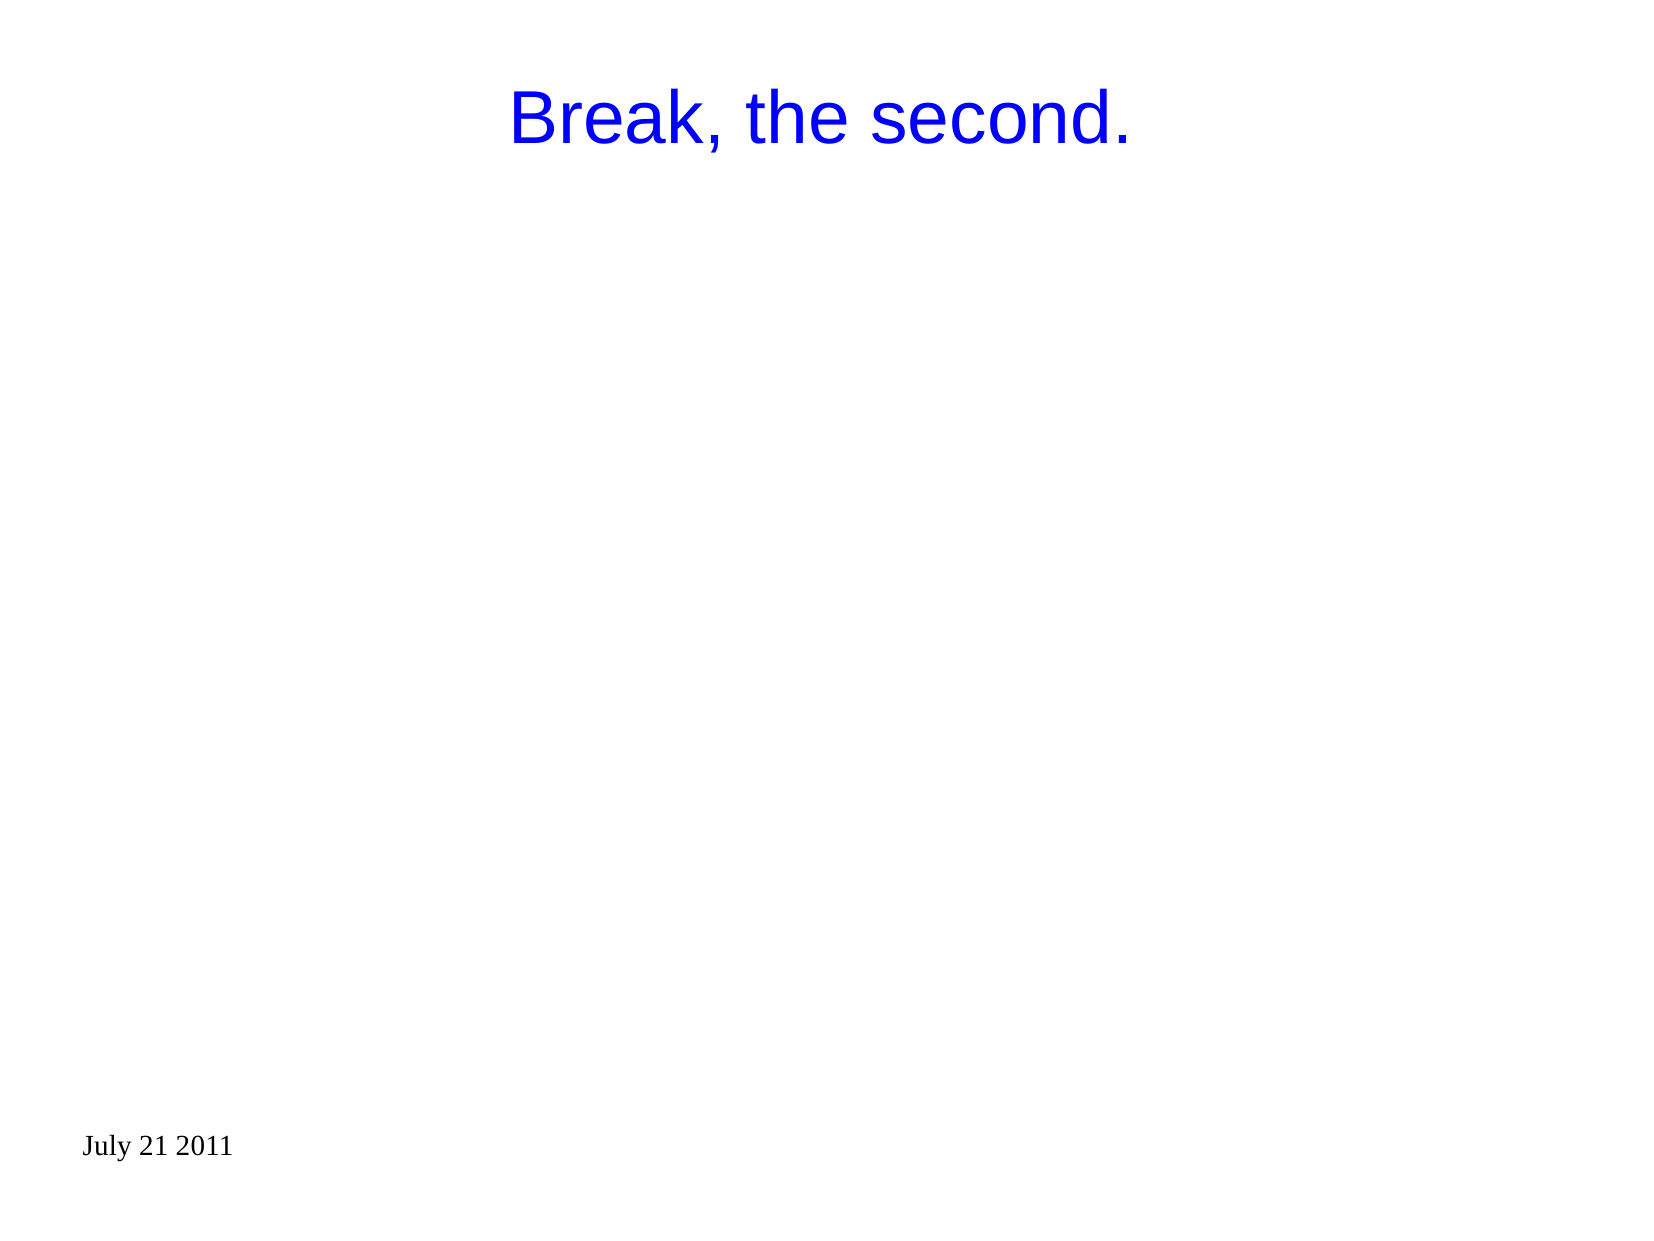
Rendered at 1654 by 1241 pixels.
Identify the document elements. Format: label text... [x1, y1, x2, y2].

title Break, the second. [76, 58, 1565, 178]
